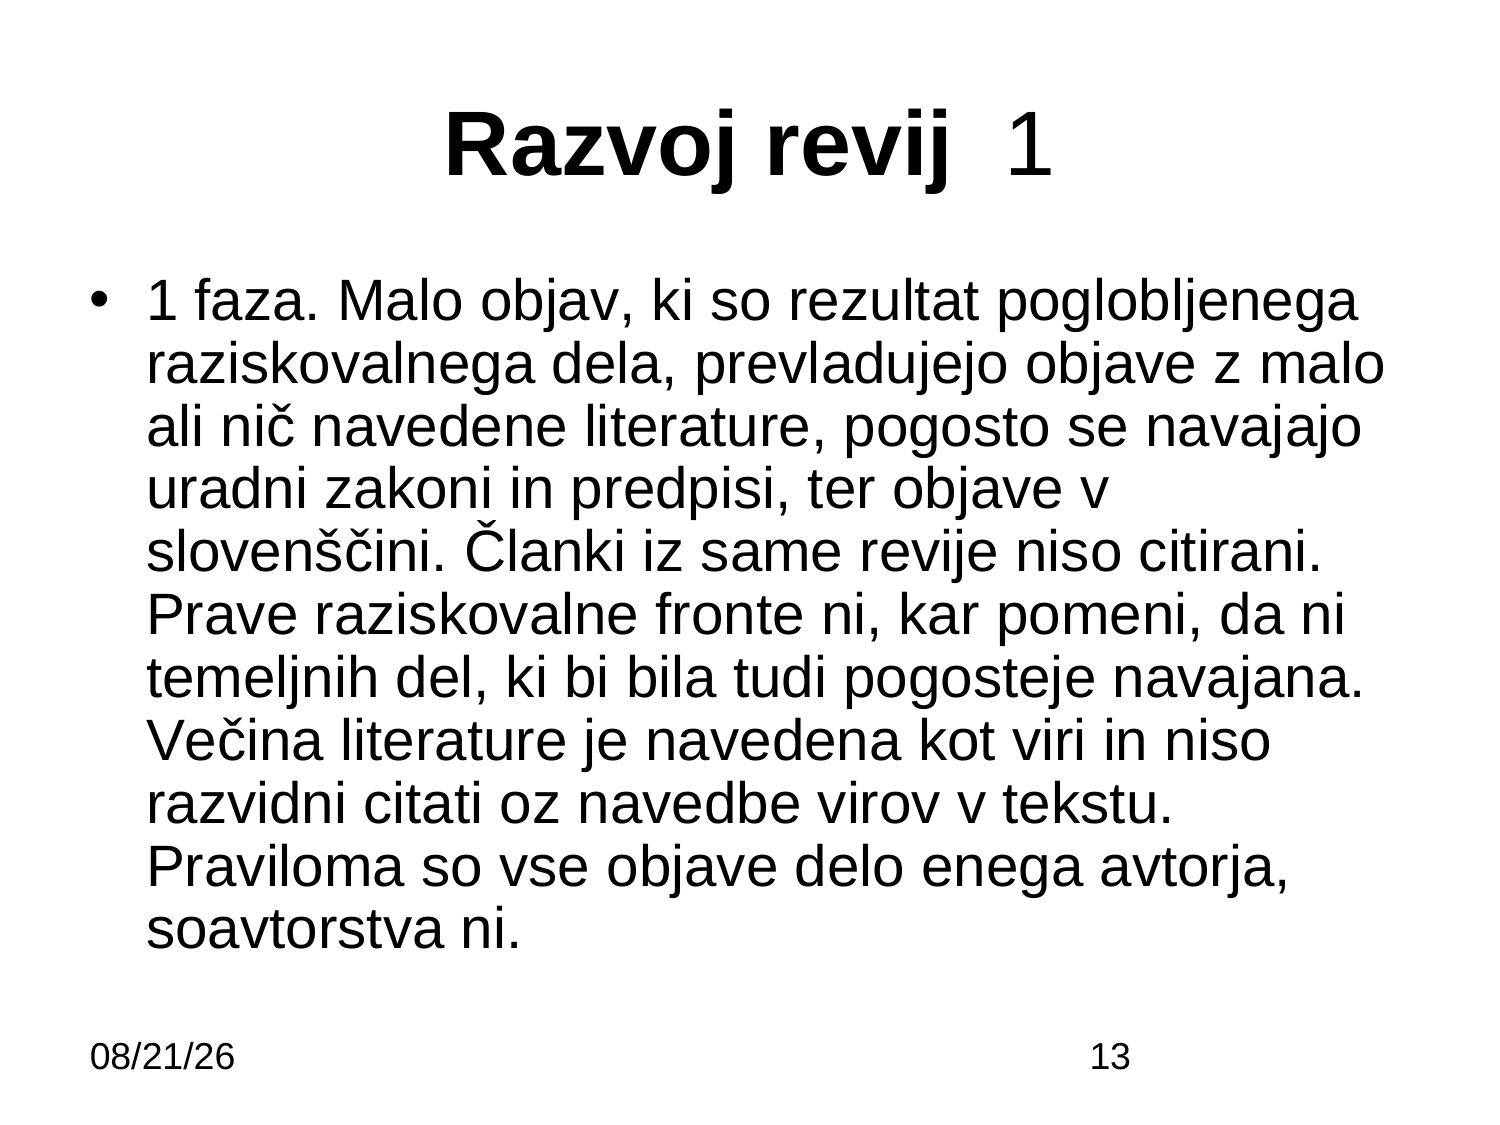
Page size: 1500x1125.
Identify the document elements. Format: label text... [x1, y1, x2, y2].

list 1 faza. Malo objav, ki so rezultat poglobljenega raziskovalnega dela, prevladujejo objave z malo ali nič navedene literature, pogosto se navajajo uradni zakoni in predpisi, ter objave v slovenščini. Članki iz same revije niso citirani. Prave raziskovalne fronte ni, kar pomeni, da ni temeljnih del, ki bi bila tudi pogosteje navajana. Večina literature je navedena kot viri in niso razvidni citati oz navedbe virov v tekstu. Praviloma so vse objave delo enega avtorja, soavtorstva ni. [75, 262, 1426, 1006]
title Razvoj revij 1 [75, 45, 1426, 233]
